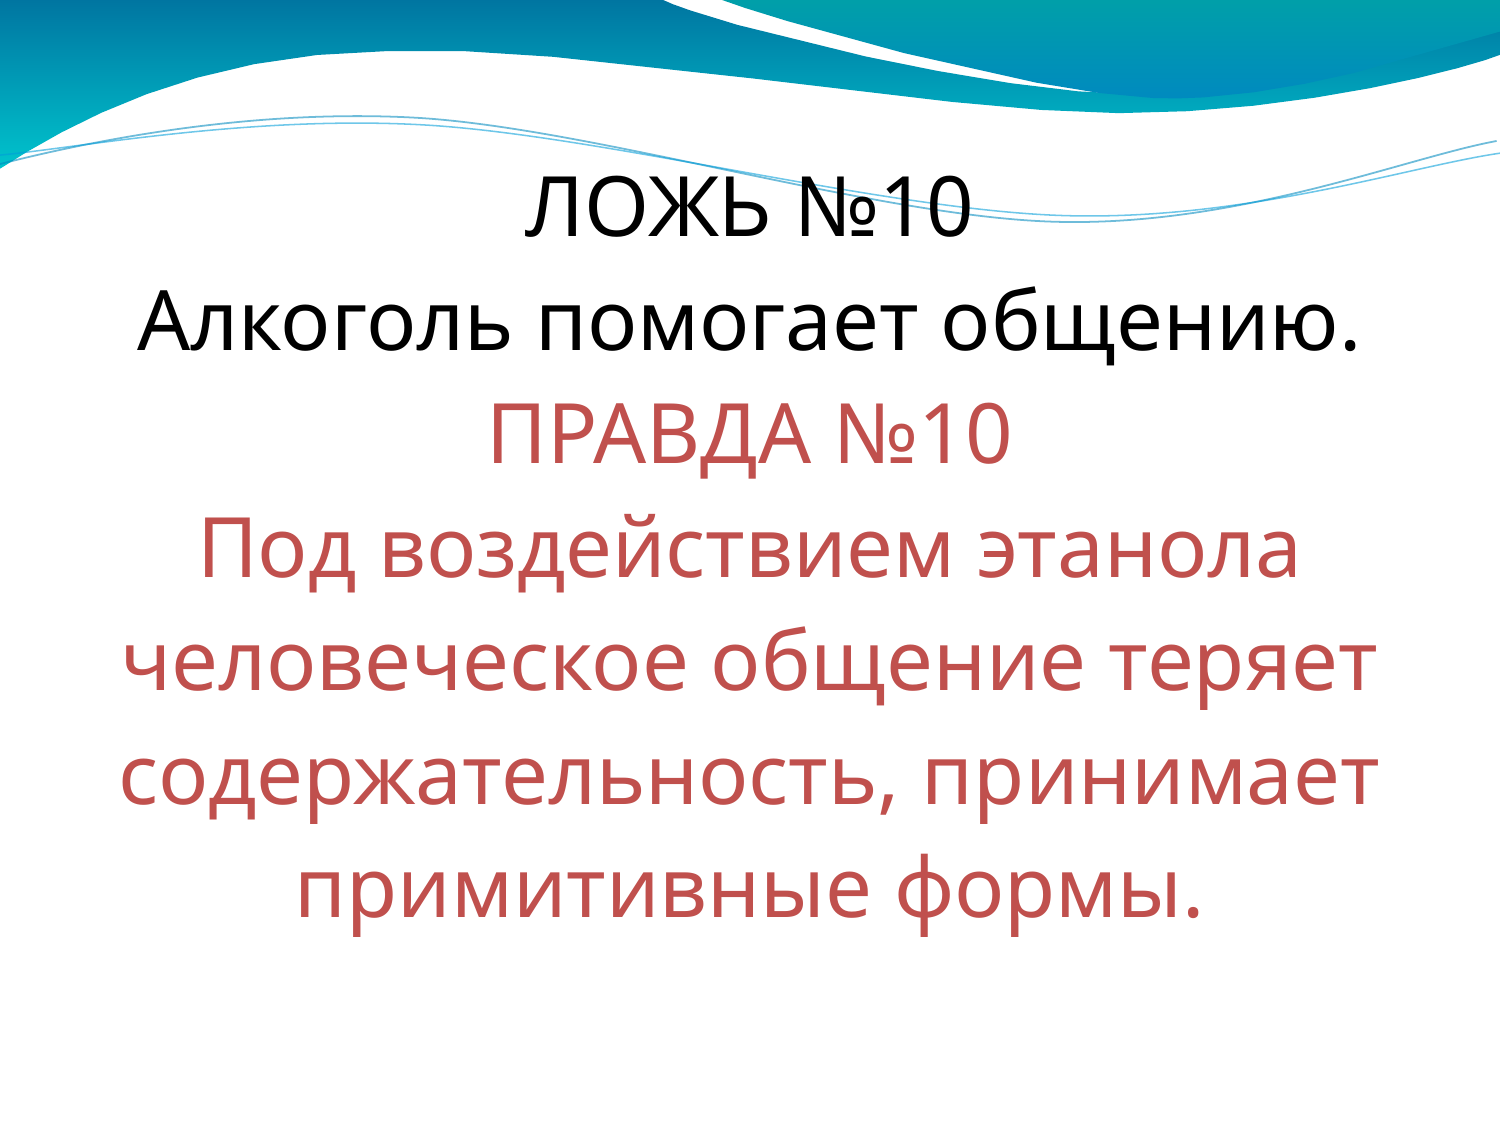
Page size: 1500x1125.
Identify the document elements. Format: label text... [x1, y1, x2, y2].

text_box ЛОЖЬ №10 Алкоголь помогает общению. ПРАВДА №10 Под воздействием этанола человеческое общение теряет содержательность, принимает примитивные формы. [35, 139, 1465, 950]
